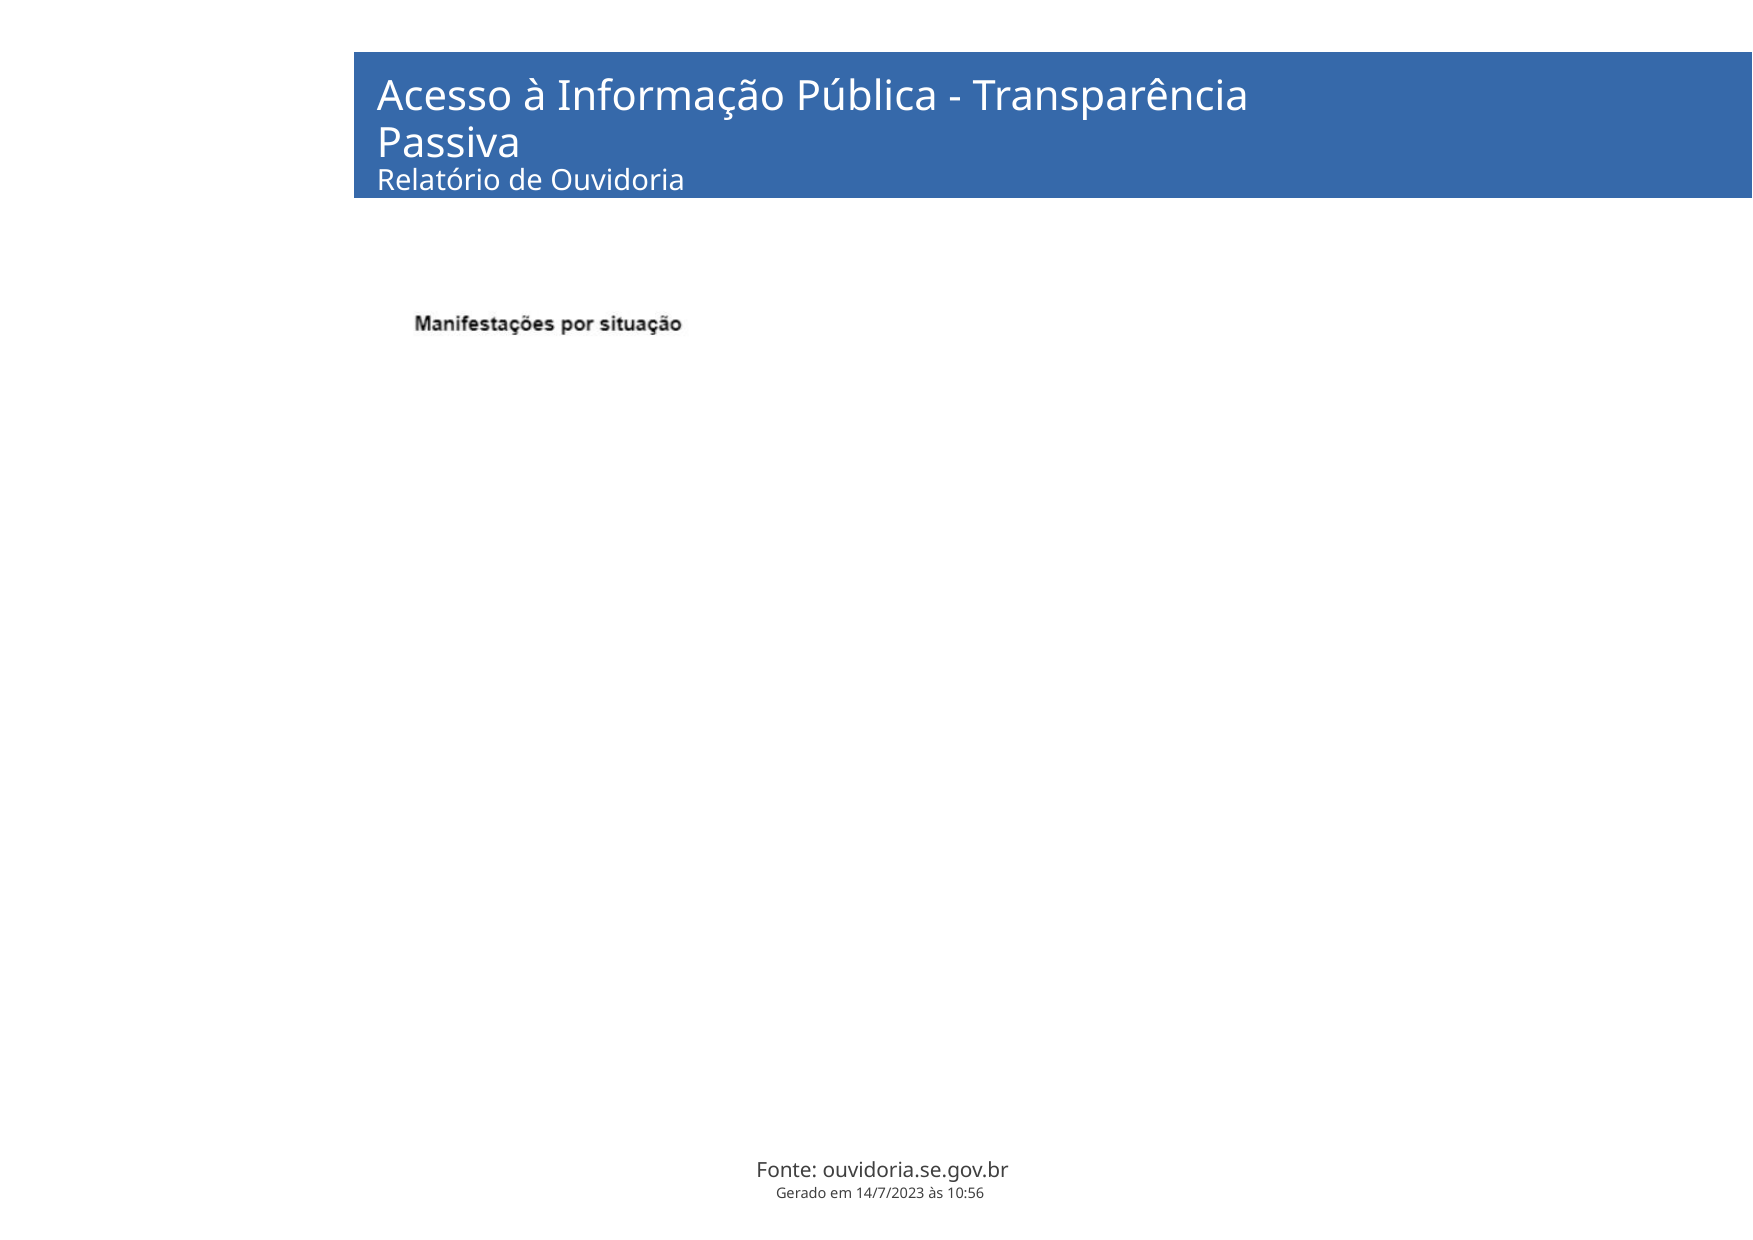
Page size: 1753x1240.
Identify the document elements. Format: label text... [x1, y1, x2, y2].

text_box [155, 211, 1599, 1028]
text_box Acesso à Informação Pública - Transparência Passiva Relatório de Ouvidoria EMSETUR - Junho a Junho de 2023 [376, 72, 1403, 228]
text_box Fonte: ouvidoria.se.gov.br Gerado em 14/7/2023 às 10:56 [756, 1158, 1023, 1202]
text_box [354, 52, 1752, 198]
